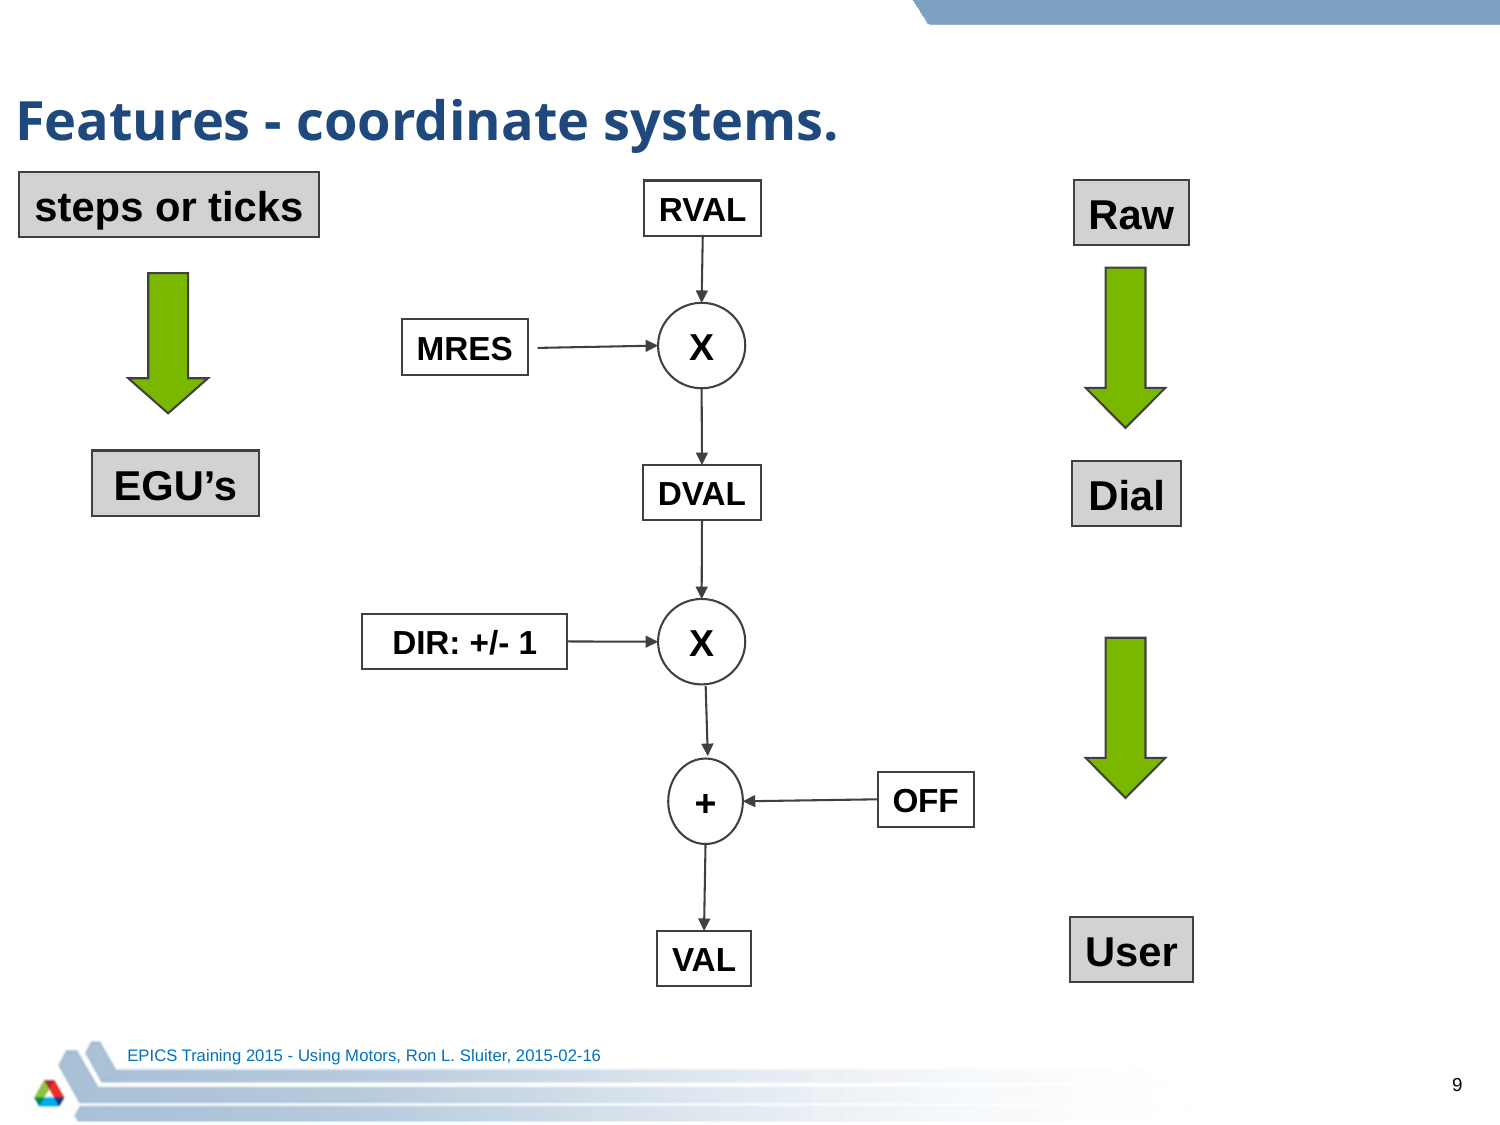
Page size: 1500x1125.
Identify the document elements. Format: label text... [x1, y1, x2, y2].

text_box VAL [657, 930, 751, 987]
text_box steps or ticks [18, 171, 320, 238]
text_box [128, 273, 208, 414]
picture [0, 0, 1500, 26]
text_box RVAL [644, 180, 762, 236]
text_box MRES [401, 319, 528, 375]
title Features - coordinate systems. [0, 78, 1438, 154]
text_box X [658, 302, 746, 389]
text_box <number> [1412, 1064, 1476, 1125]
text_box + [668, 758, 743, 844]
picture [0, 1031, 1500, 1125]
text_box [1085, 267, 1166, 428]
text_box EGU’s [92, 450, 259, 517]
text_box User [1070, 916, 1193, 983]
text_box [1085, 637, 1166, 798]
text_box X [658, 598, 746, 685]
text_box DVAL [643, 464, 761, 521]
text_box Dial [1072, 460, 1181, 527]
text_box Raw [1073, 179, 1190, 246]
text_box DIR: +/- 1 [362, 613, 568, 670]
text_box OFF [877, 771, 974, 827]
